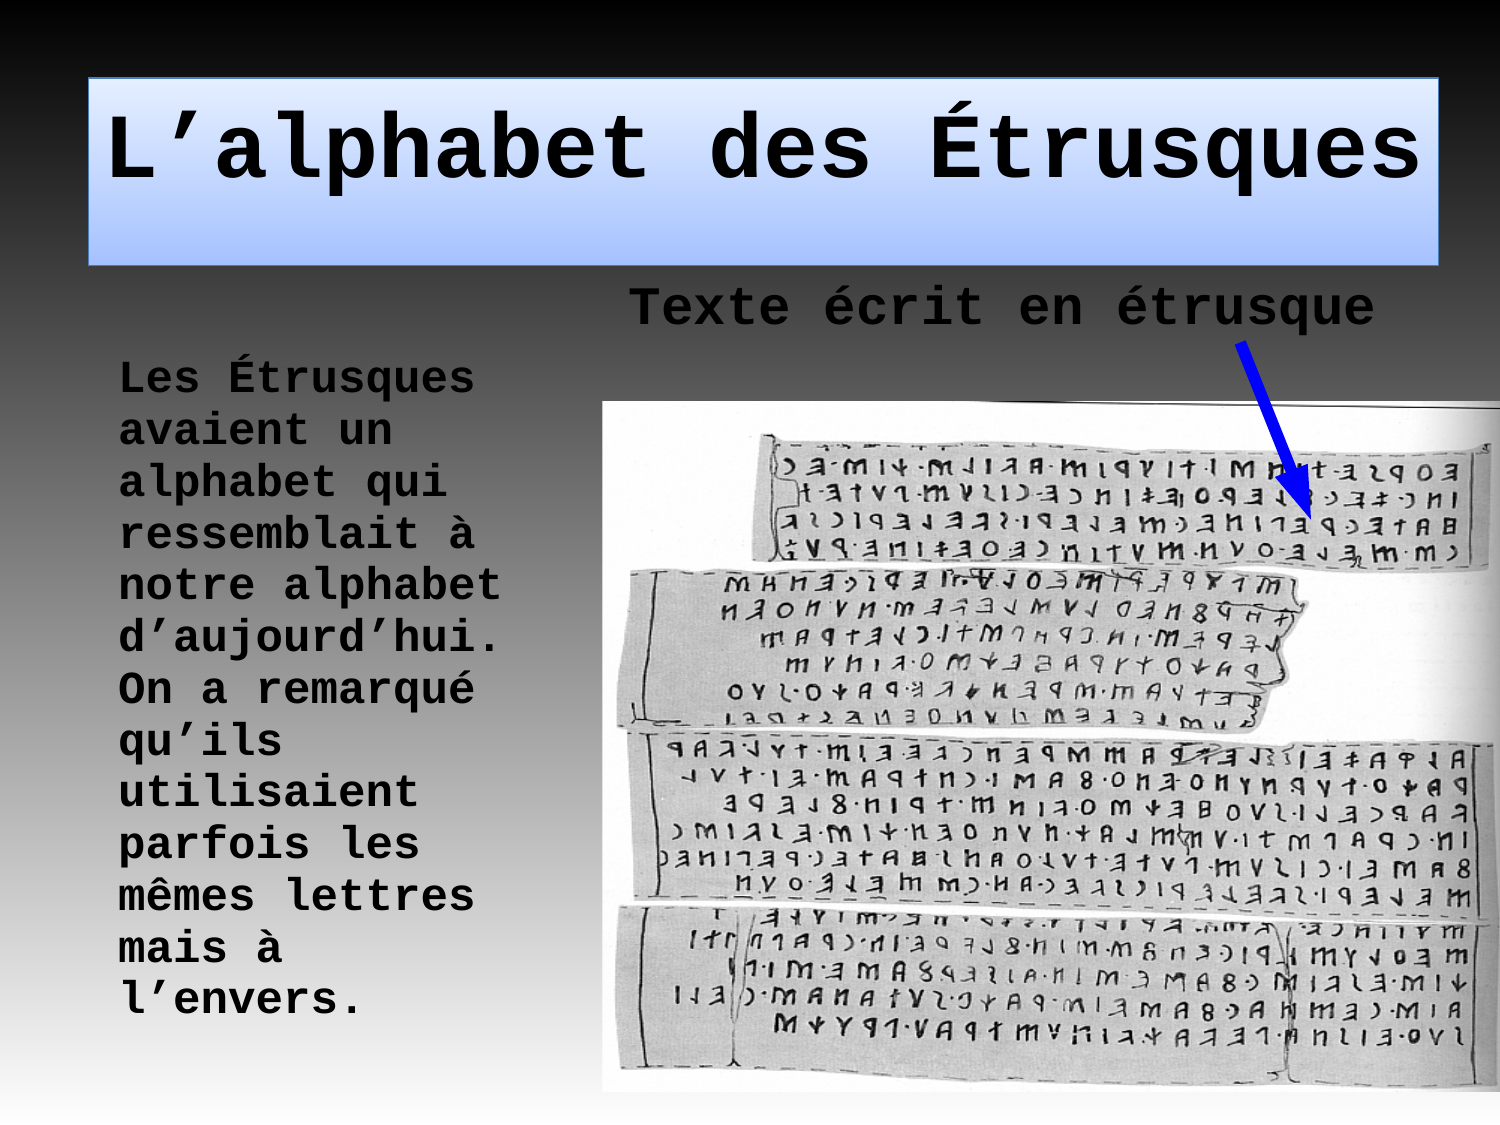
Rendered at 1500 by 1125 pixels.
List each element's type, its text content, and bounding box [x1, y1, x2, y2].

text_box Texte écrit en étrusque [614, 271, 1453, 348]
picture [602, 401, 1500, 1092]
title L’alphabet des Étrusques [88, 78, 1439, 266]
text_box Les Étrusques avaient un alphabet qui ressemblait à notre alphabet d’aujourd’hui. On a remarqué qu’ils utilisaient parfois les mêmes lettres mais à l’envers. [118, 354, 520, 1028]
